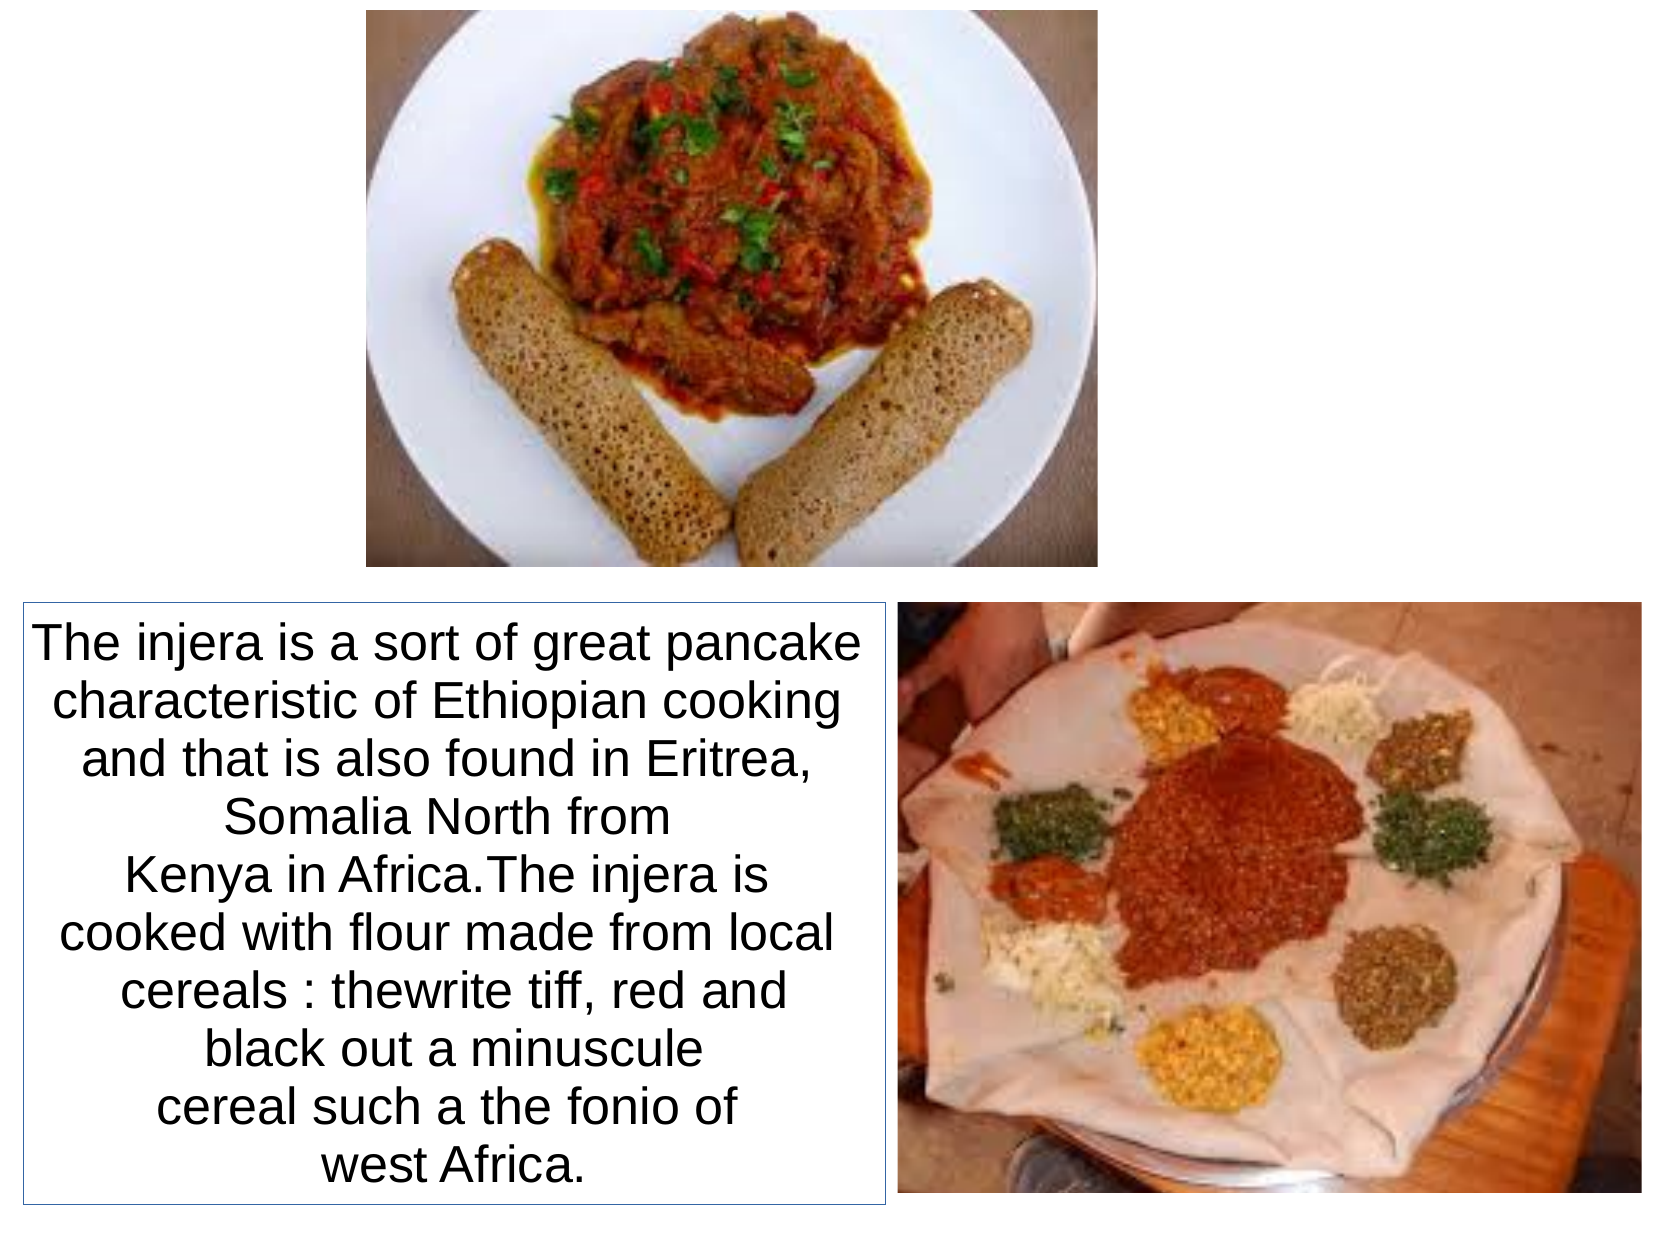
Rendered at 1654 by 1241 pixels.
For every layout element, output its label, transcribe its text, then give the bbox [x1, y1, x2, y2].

picture [897, 602, 1642, 1193]
text_box The injera is a sort of great pancake characteristic of Ethiopian cooking and that is also found in Eritrea, Somalia North from Kenya in Africa.The injera is cooked with flour made from local cereals : thewrite tiff, red and black out a minuscule cereal such a the fonio of west Africa. [23, 602, 886, 1205]
picture [366, 10, 1098, 567]
